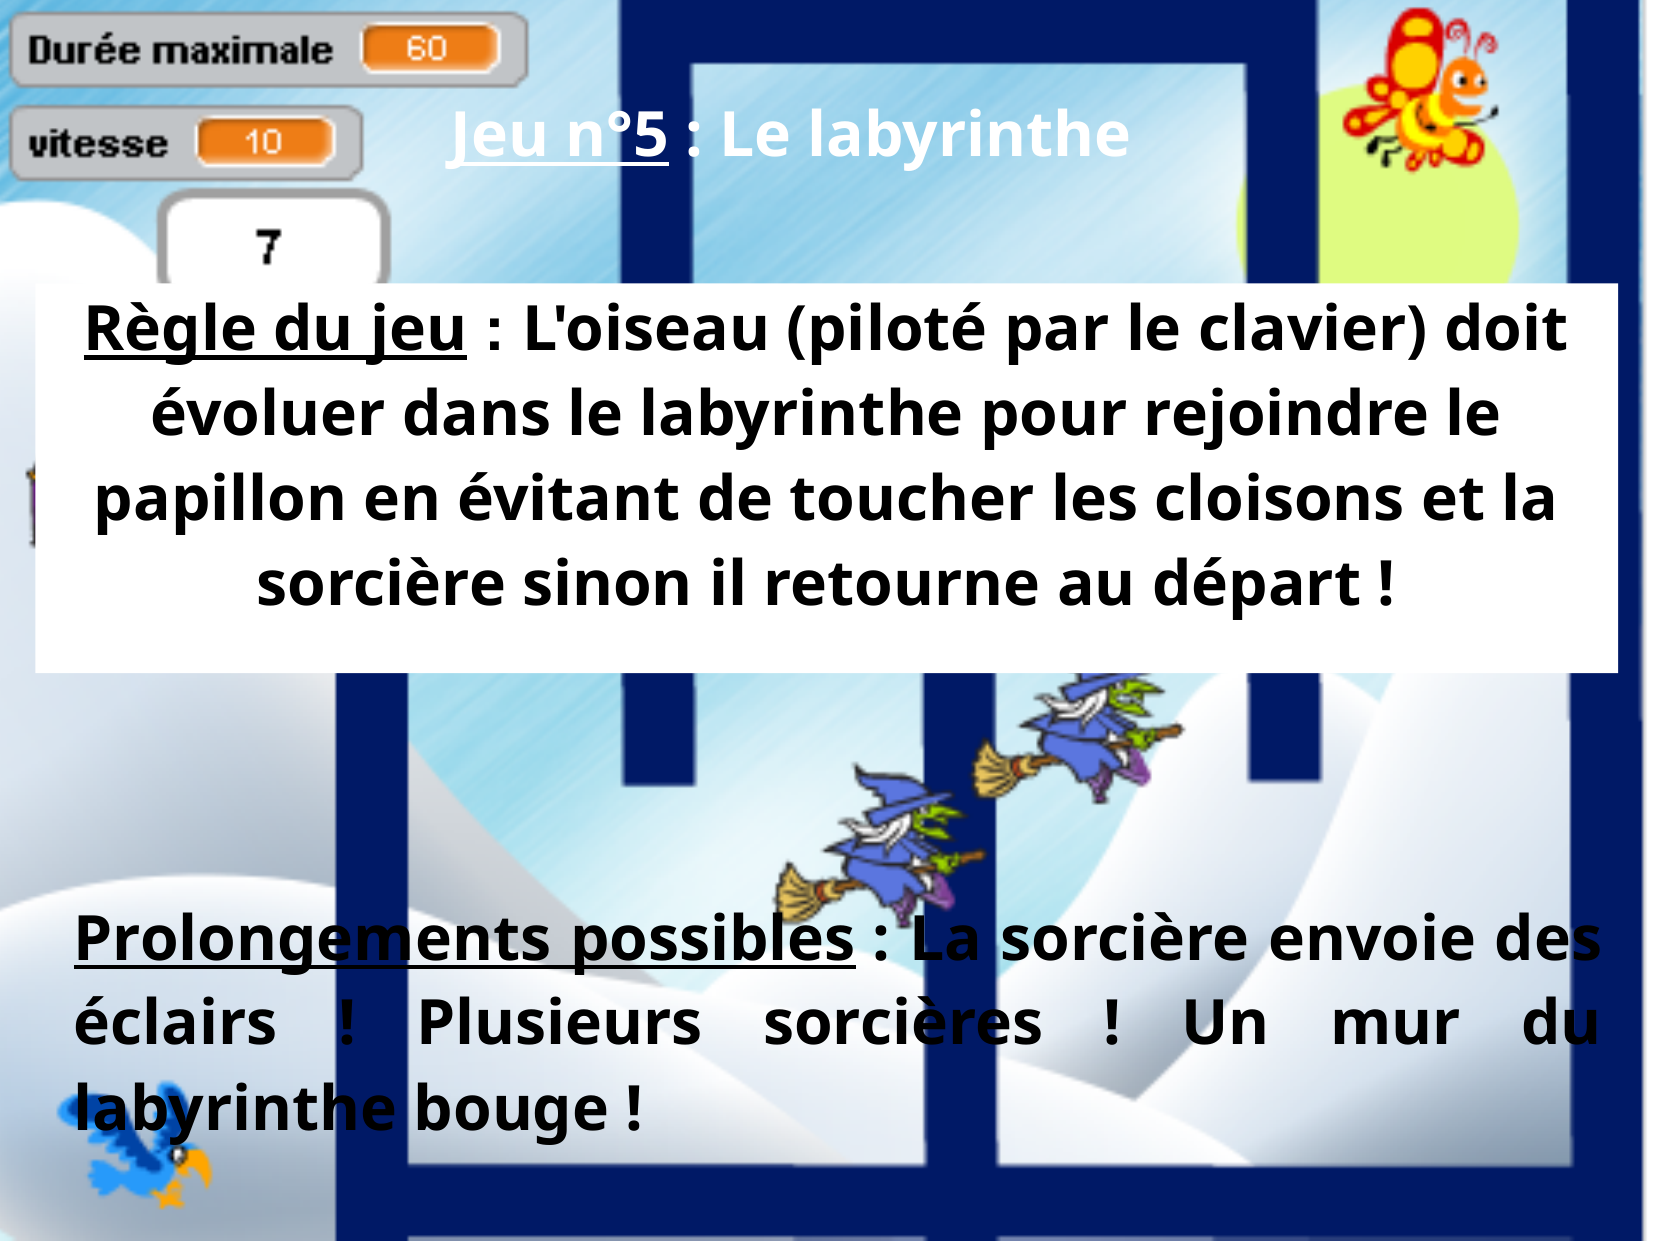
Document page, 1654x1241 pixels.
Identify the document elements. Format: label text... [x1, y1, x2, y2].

text_box Jeu n°5 : Le labyrinthe [271, 82, 1312, 185]
list Règle du jeu : L'oiseau (piloté par le clavier) doit évoluer dans le labyrinthe pour rejoindre le papillon en évitant de toucher les cloisons et la sorcière sinon il retourne au départ ! [35, 283, 1619, 674]
text_box Prolongements possibles : La sorcière envoie des éclairs ! Plusieurs sorcières ! Un mur du labyrinthe bouge ! [59, 885, 1619, 1163]
picture [0, 0, 1654, 1241]
